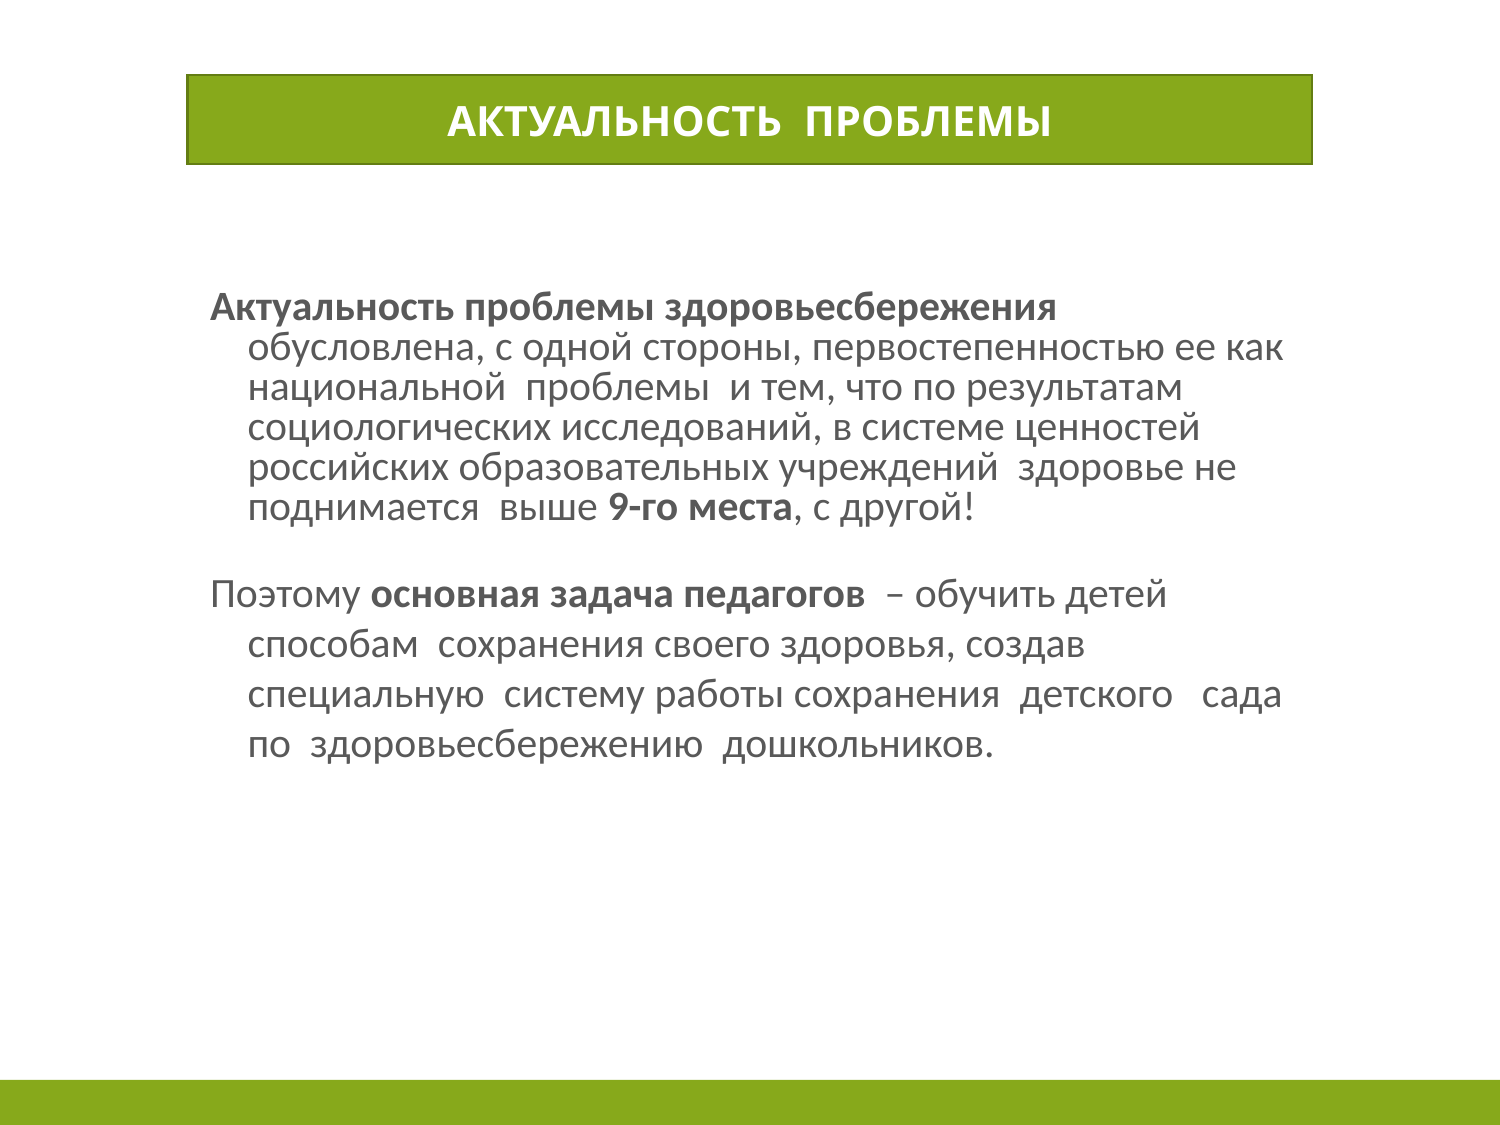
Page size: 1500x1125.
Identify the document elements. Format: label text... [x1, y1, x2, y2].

list Актуальность проблемы здоровьесбережения обусловлена, с одной стороны, первостепенностью ее как национальной проблемы и тем, что по результатам социологических исследований, в системе ценностей российских образовательных учреждений здоровье не поднимается выше 9-го места, с другой! Поэтому основная задача педагогов – обучить детей способам сохранения своего здоровья, создав специальную систему работы сохранения детского сада по здоровьесбережению дошкольников. [187, 281, 1313, 1013]
title АКТУАЛЬНОСТЬ ПРОБЛЕМЫ [187, 75, 1313, 164]
